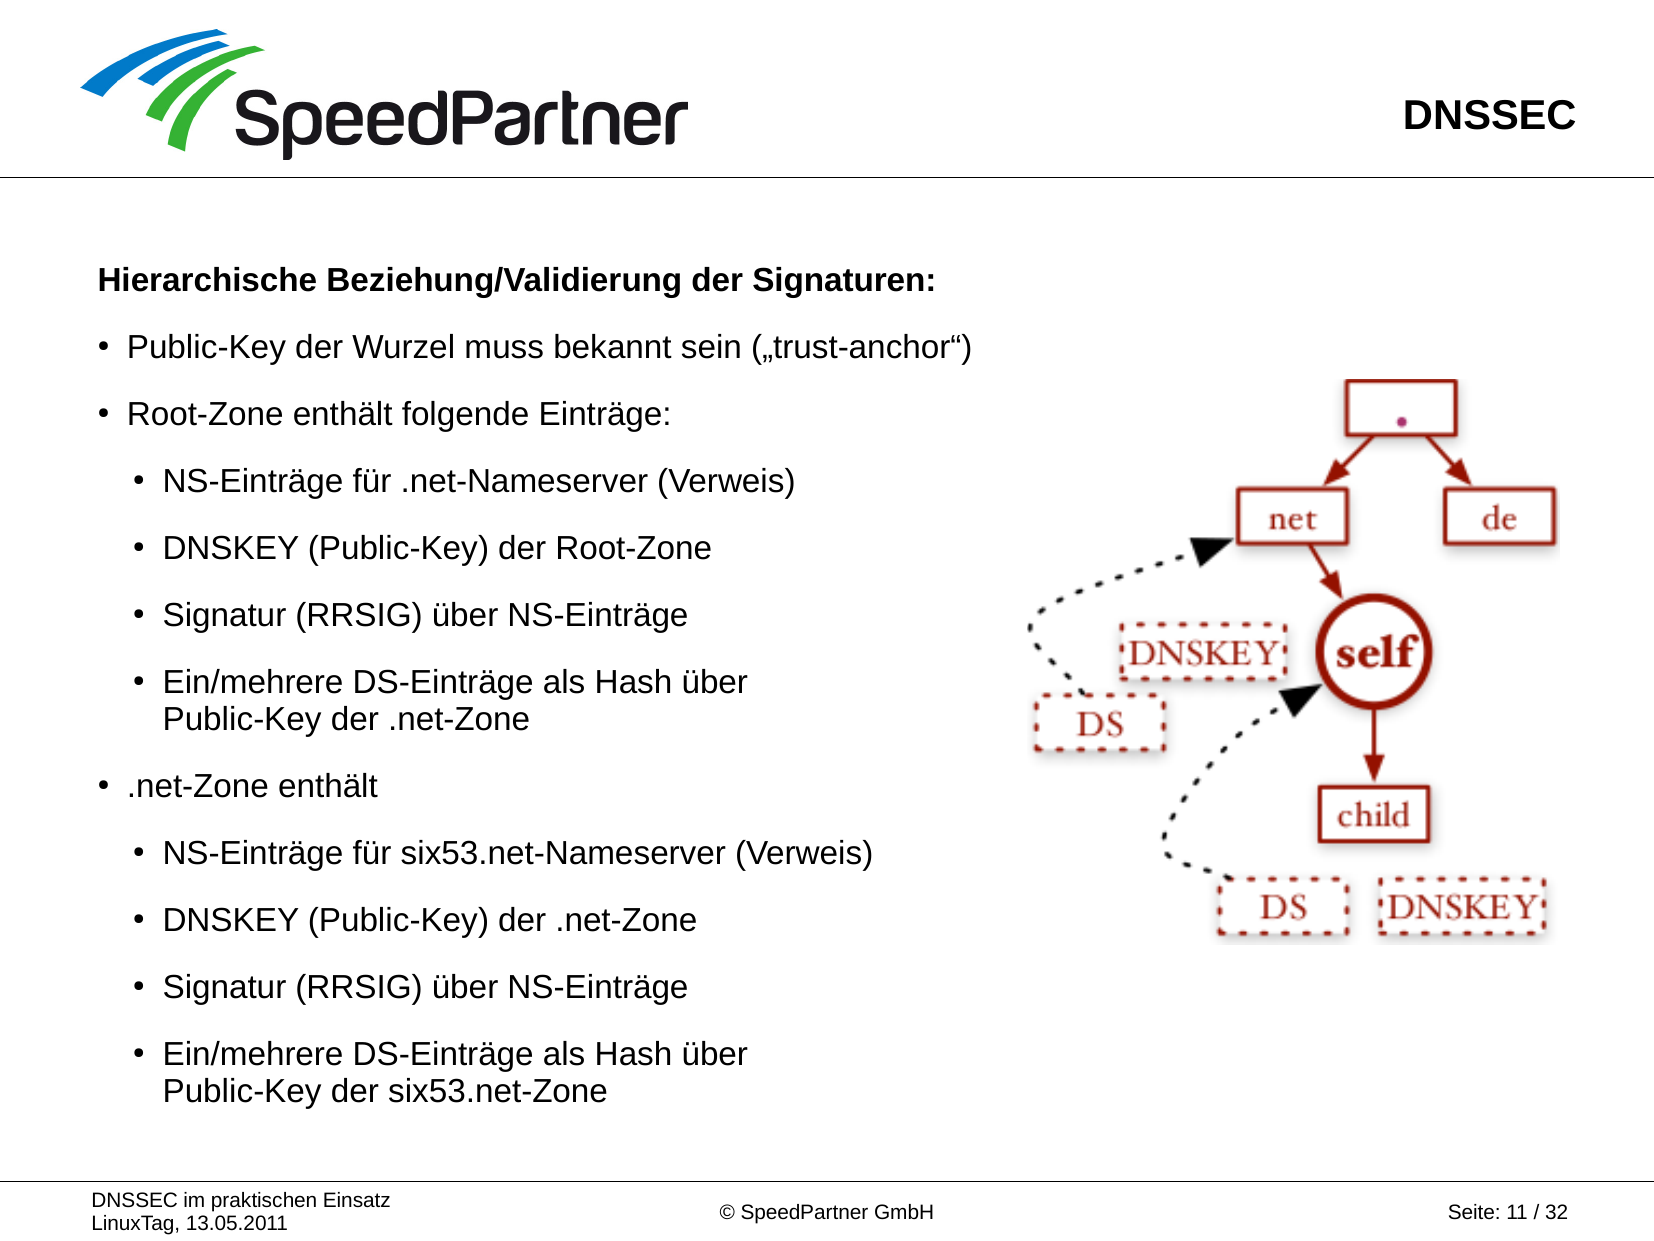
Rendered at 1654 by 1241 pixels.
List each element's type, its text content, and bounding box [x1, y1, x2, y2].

text_box Hierarchische Beziehung/Validierung der Signaturen: Public-Key der Wurzel muss bekannt sein („trust-anchor“) Root-Zone enthält folgende Einträge: NS-Einträge für .net-Nameserver (Verweis) DNSKEY (Public-Key) der Root-Zone Signatur (RRSIG) über NS-Einträge Ein/mehrere DS-Einträge als Hash über Public-Key der .net-Zone .net-Zone enthält NS-Einträge für six53.net-Nameserver (Verweis) DNSKEY (Public-Key) der .net-Zone Signatur (RRSIG) über NS-Einträge Ein/mehrere DS-Einträge als Hash über Public-Key der six53.net-Zone [82, 253, 1565, 1151]
picture [1027, 379, 1560, 945]
picture [80, 29, 688, 160]
title DNSSEC [590, 70, 1577, 160]
